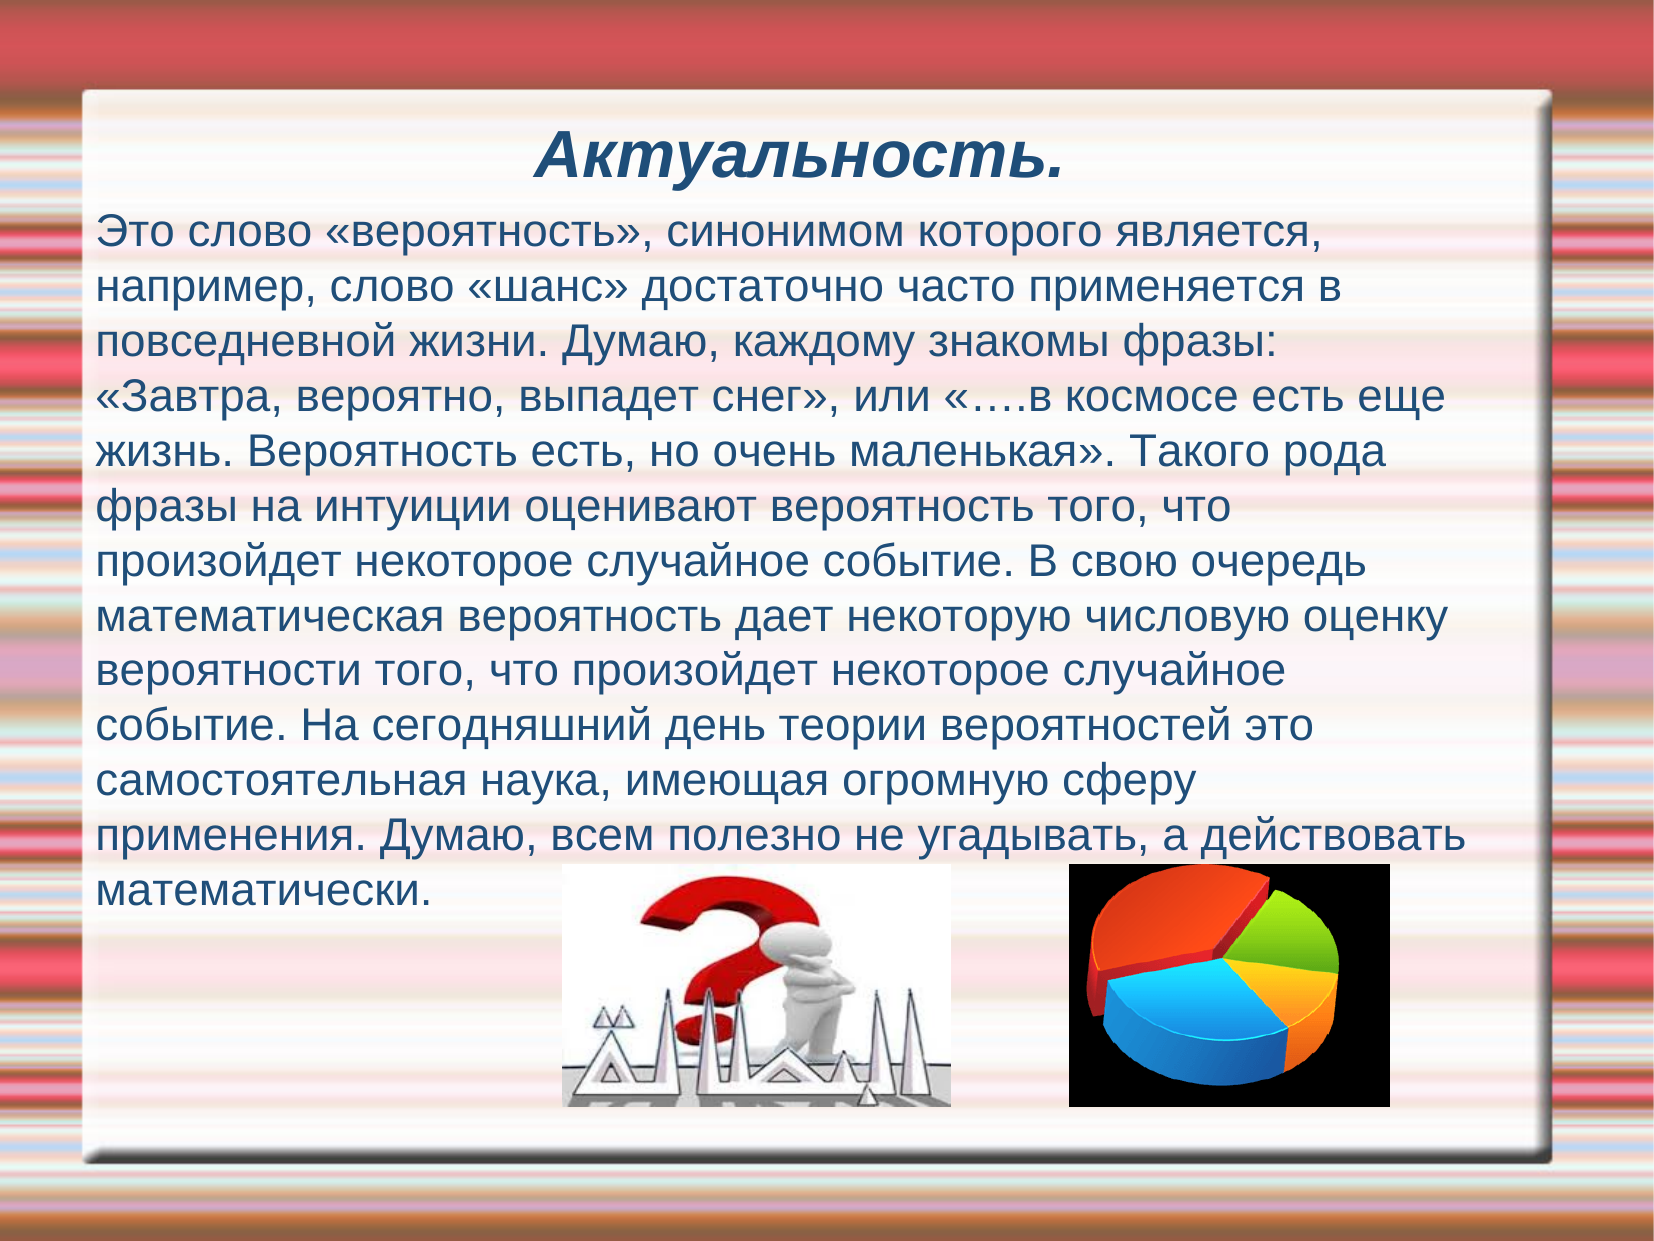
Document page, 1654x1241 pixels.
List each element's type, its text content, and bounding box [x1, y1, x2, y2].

title Актуальность. [94, 110, 1507, 192]
picture [562, 864, 951, 1107]
list Это слово «вероятность», синонимом которого является, например, слово «шанс» достаточно часто применяется в повседневной жизни. Думаю, каждому знакомы фразы: «Завтра, вероятно, выпадет снег», или «….в космосе есть еще жизнь. Вероятность есть, но очень маленькая». Такого рода фразы на интуиции оценивают вероятность того, что произойдет некоторое случайное событие. В свою очередь математическая вероятность дает некоторую числовую оценку вероятности того, что произойдет некоторое случайное событие. На сегодняшний день теории вероятностей это самостоятельная наука, имеющая огромную сферу применения. Думаю, всем полезно не угадывать, а действовать математически. [95, 200, 1477, 923]
picture [1069, 864, 1390, 1107]
